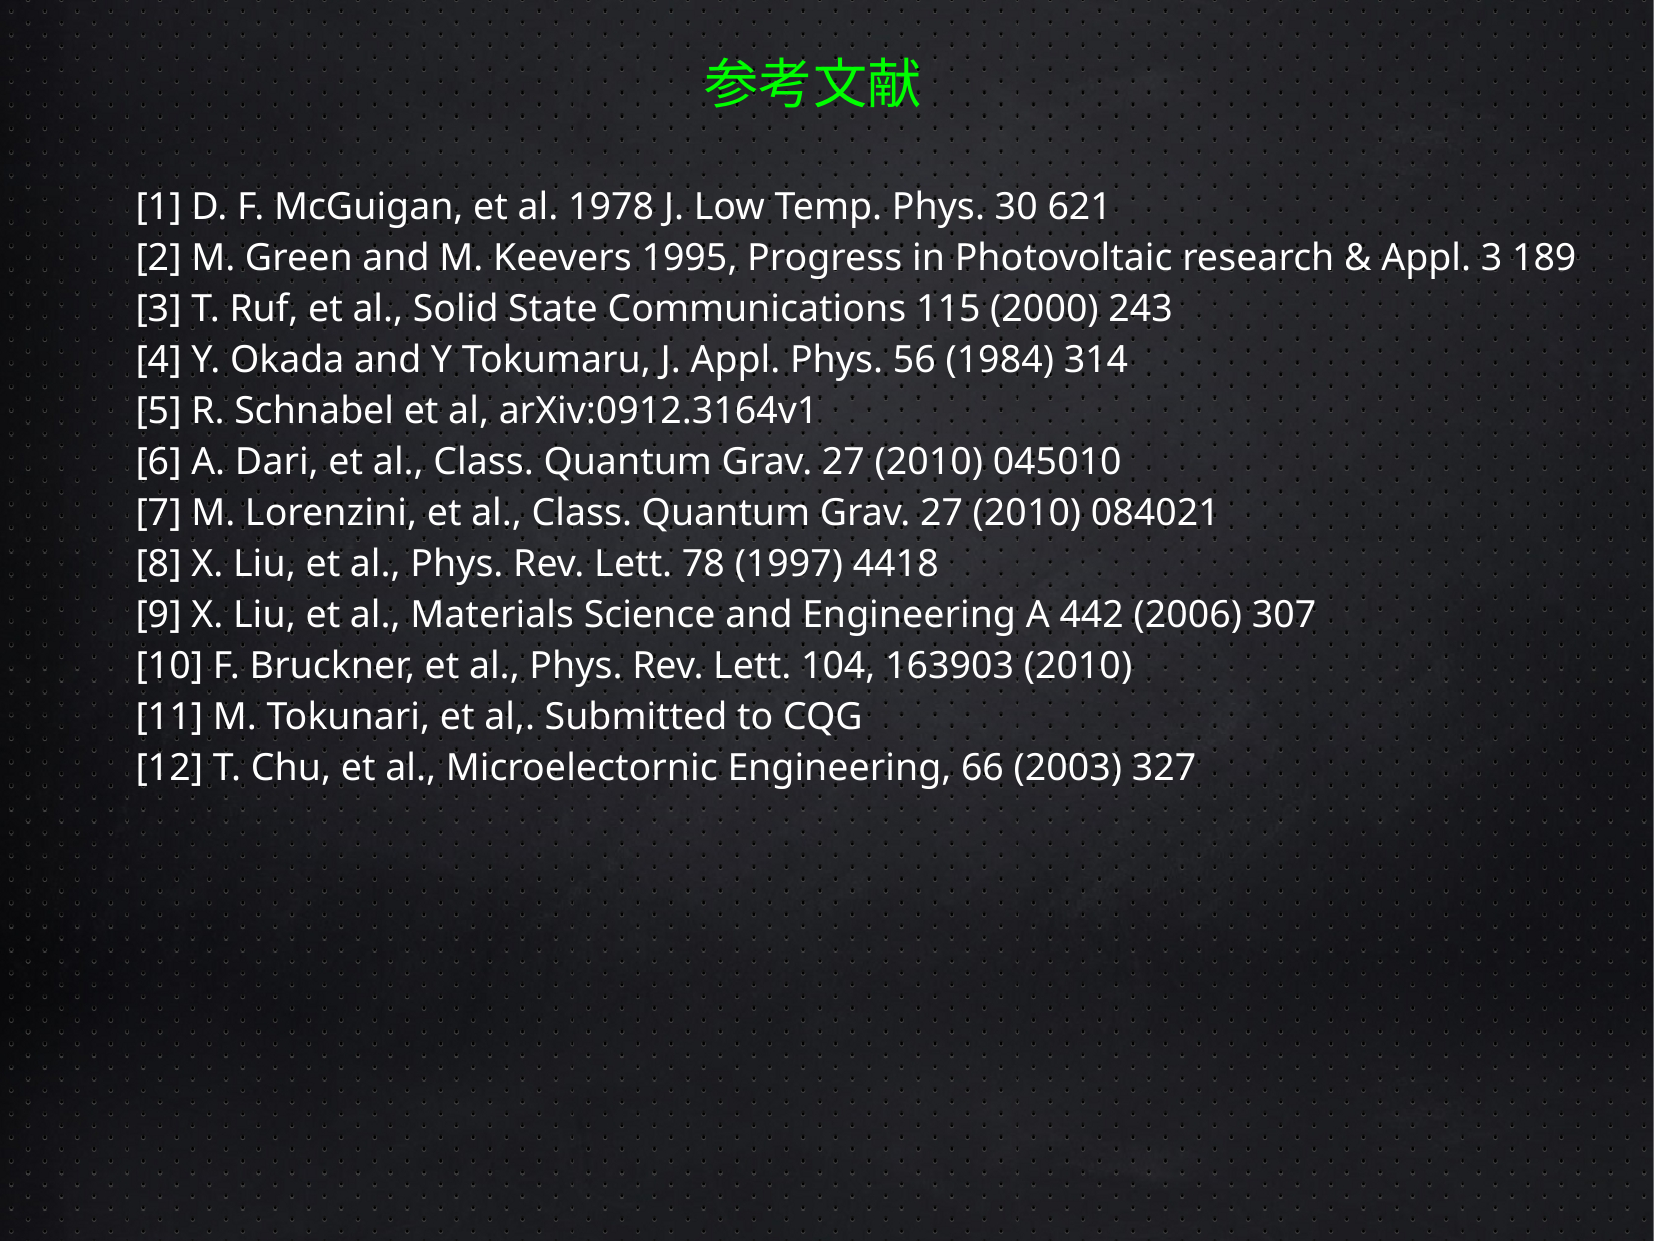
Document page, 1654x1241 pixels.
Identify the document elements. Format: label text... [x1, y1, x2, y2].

picture [0, 0, 1654, 1241]
text_box [1] D. F. McGuigan, et al. 1978 J. Low Temp. Phys. 30 621 [2] M. Green and M. Keevers 1995, Progress in Photovoltaic research & Appl. 3 189 [3] T. Ruf, et al., Solid State Communications 115 (2000) 243 [4] Y. Okada and Y Tokumaru, J. Appl. Phys. 56 (1984) 314 [5] R. Schnabel et al, arXiv:0912.3164v1 [6] A. Dari, et al., Class. Quantum Grav. 27 (2010) 045010 [7] M. Lorenzini, et al., Class. Quantum Grav. 27 (2010) 084021 [8] X. Liu, et al., Phys. Rev. Lett. 78 (1997) 4418 [9] X. Liu, et al., Materials Science and Engineering A 442 (2006) 307 [10] F. Bruckner, et al., Phys. Rev. Lett. 104, 163903 (2010) [11] M. Tokunari, et al,. Submitted to CQG [12] T. Chu, et al., Microelectornic Engineering, 66 (2003) 327 [120, 171, 1456, 637]
text_box 参考文献 [690, 32, 937, 102]
